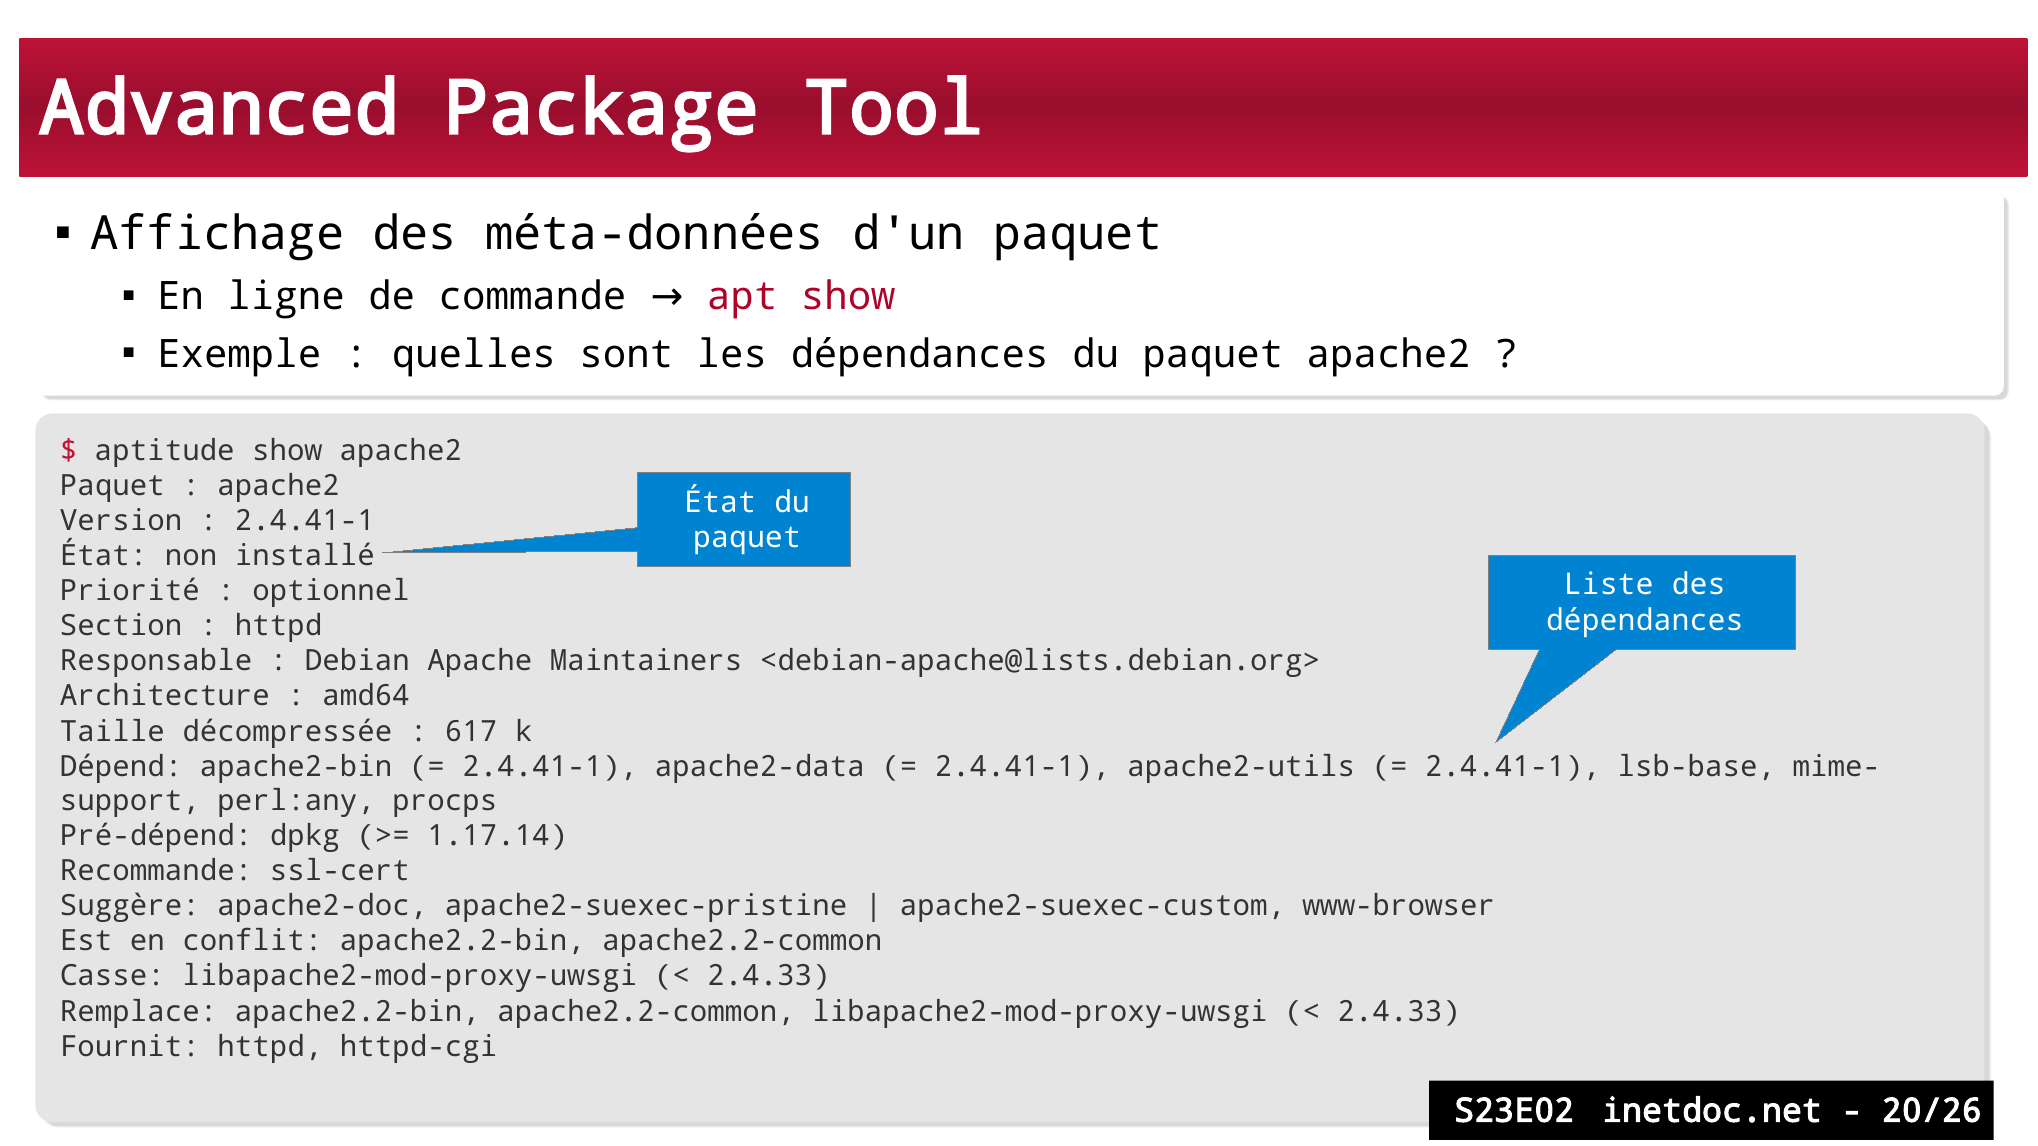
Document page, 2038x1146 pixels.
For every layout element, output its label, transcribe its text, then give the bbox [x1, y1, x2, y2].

text_box Affichage des méta-données d'un paquet En ligne de commande → apt show Exemple : quelles sont les dépendances du paquet apache2 ? [35, 188, 2004, 396]
text_box Liste des dépendances [1488, 555, 1796, 743]
text_box $ aptitude show apache2 Paquet : apache2 Version : 2.4.41-1 État: non installé Priorité : optionnel Section : httpd Responsable : Debian Apache Maintainers <debian-apache@lists.debian.org> Architecture : amd64 Taille décompressée : 617 k Dépend: apache2-bin (= 2.4.41-1), apache2-data (= 2.4.41-1), apache2-utils (= 2.4.41-1), lsb-base, mime-support, perl:any, procps Pré-dépend: dpkg (>= 1.17.14) Recommande: ssl-cert Suggère: apache2-doc, apache2-suexec-pristine | apache2-suexec-custom, www-browser Est en conflit: apache2.2-bin, apache2.2-common Casse: libapache2-mod-proxy-uwsgi (< 2.4.33) Remplace: apache2.2-bin, apache2.2-common, libapache2-mod-proxy-uwsgi (< 2.4.33) Fournit: httpd, httpd-cgi [35, 413, 1985, 1123]
text_box Advanced Package Tool [19, 38, 2028, 177]
text_box État du paquet [382, 472, 851, 567]
text_box S23E02 inetdoc.net - <numéro>/26 [1429, 1080, 1994, 1140]
